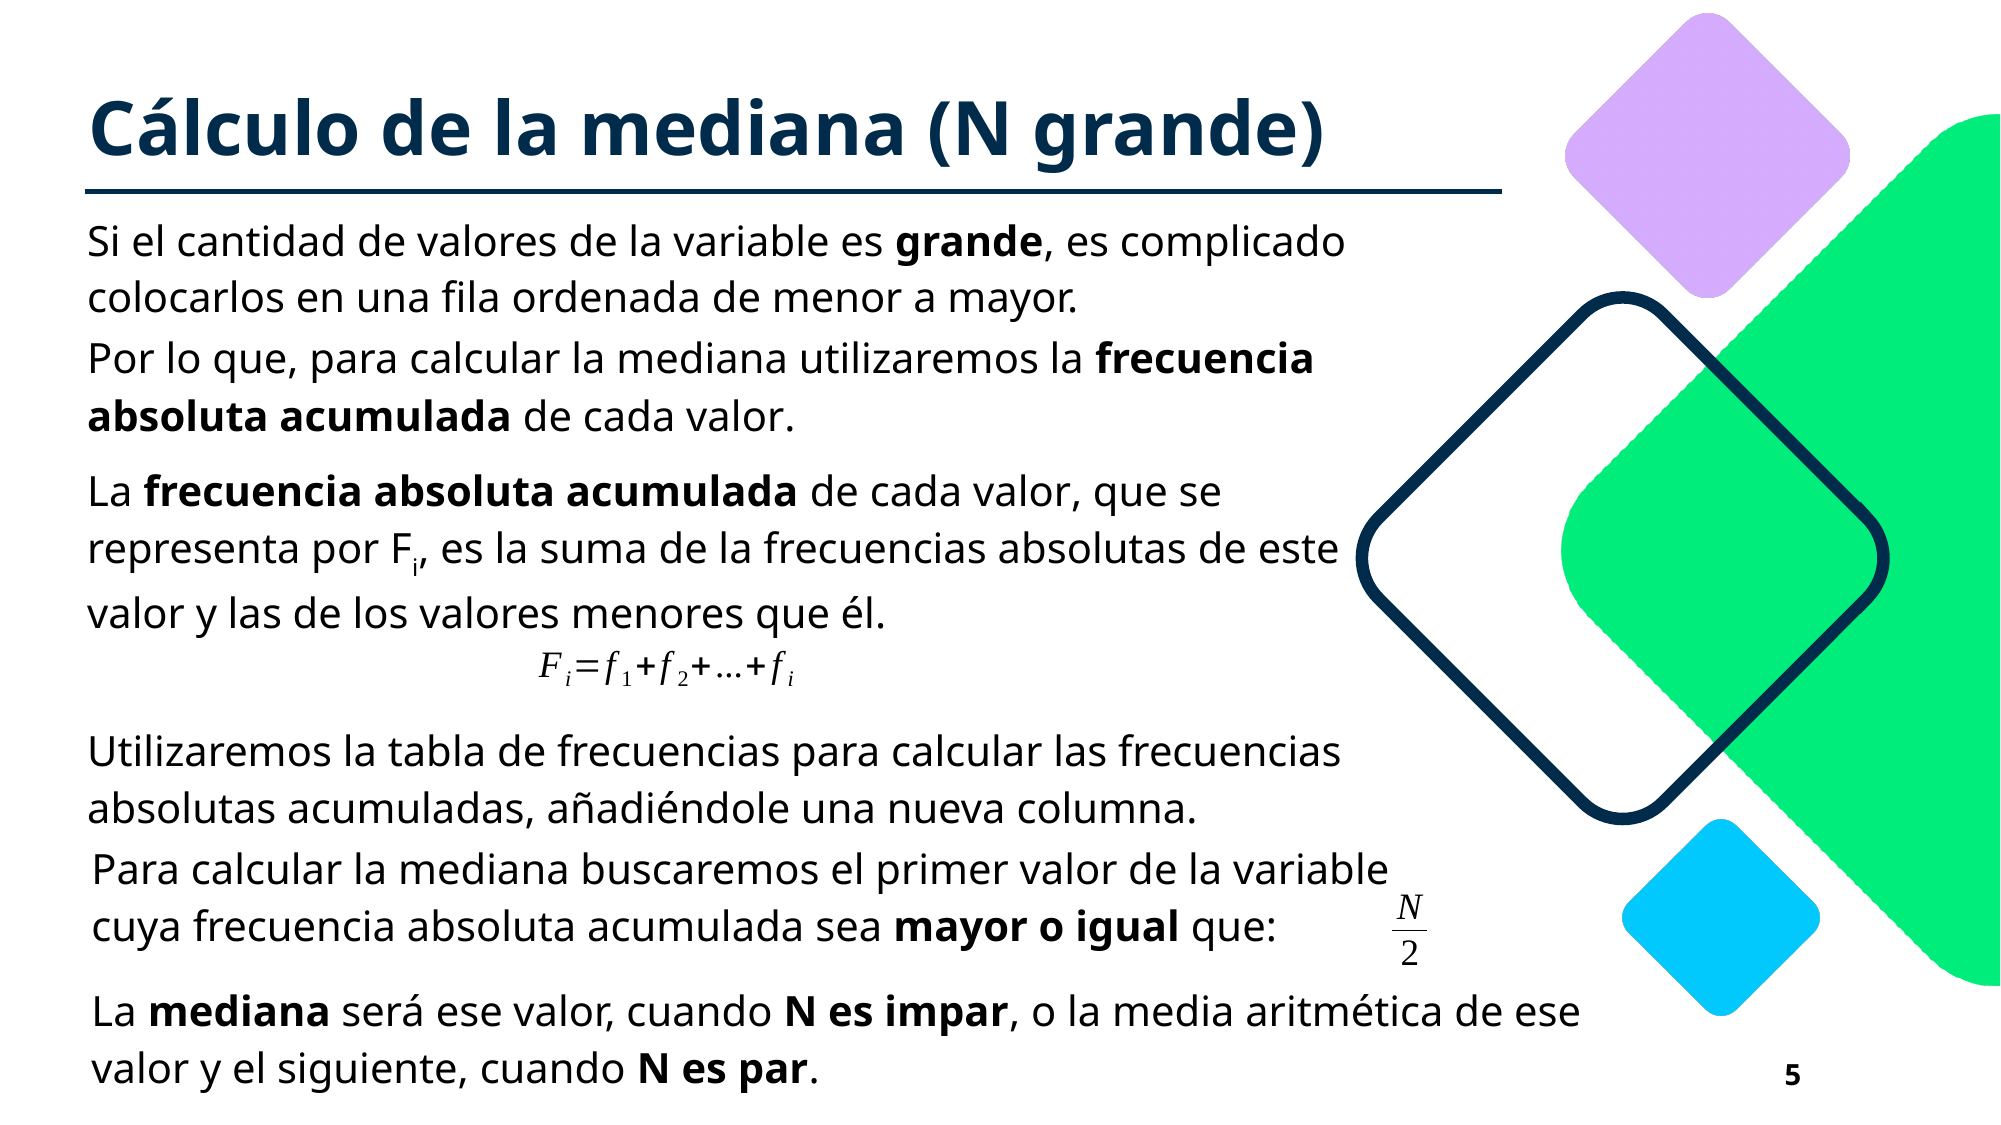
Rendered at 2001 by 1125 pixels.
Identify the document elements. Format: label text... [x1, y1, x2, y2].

picture [1561, 304, 1877, 812]
chart [1384, 885, 1435, 975]
text_box La mediana será ese valor, cuando N es impar, o la media aritmética de ese valor y el siguiente, cuando N es par. [76, 974, 1625, 1108]
text_box Utilizaremos la tabla de frecuencias para calcular las frecuencias absolutas acumuladas, añadiéndole una nueva columna. [72, 714, 1477, 837]
text_box Si el cantidad de valores de la variable es grande, es complicado colocarlos en una fila ordenada de menor a mayor. [72, 203, 1536, 327]
picture [1561, 13, 2001, 1016]
text_box Por lo que, para calcular la mediana utilizaremos la frecuencia absoluta acumulada de cada valor. [72, 327, 1506, 455]
text_box La frecuencia absoluta acumulada de cada valor, que se representa por Fi, es la suma de la frecuencias absolutas de este valor y las de los valores menores que él. [72, 453, 1359, 683]
title Cálculo de la mediana (N grande) [88, 0, 1506, 178]
text_box Para calcular la mediana buscaremos el primer valor de la variable cuya frecuencia absoluta acumulada sea mayor o igual que: [76, 832, 1506, 993]
chart [531, 643, 801, 691]
